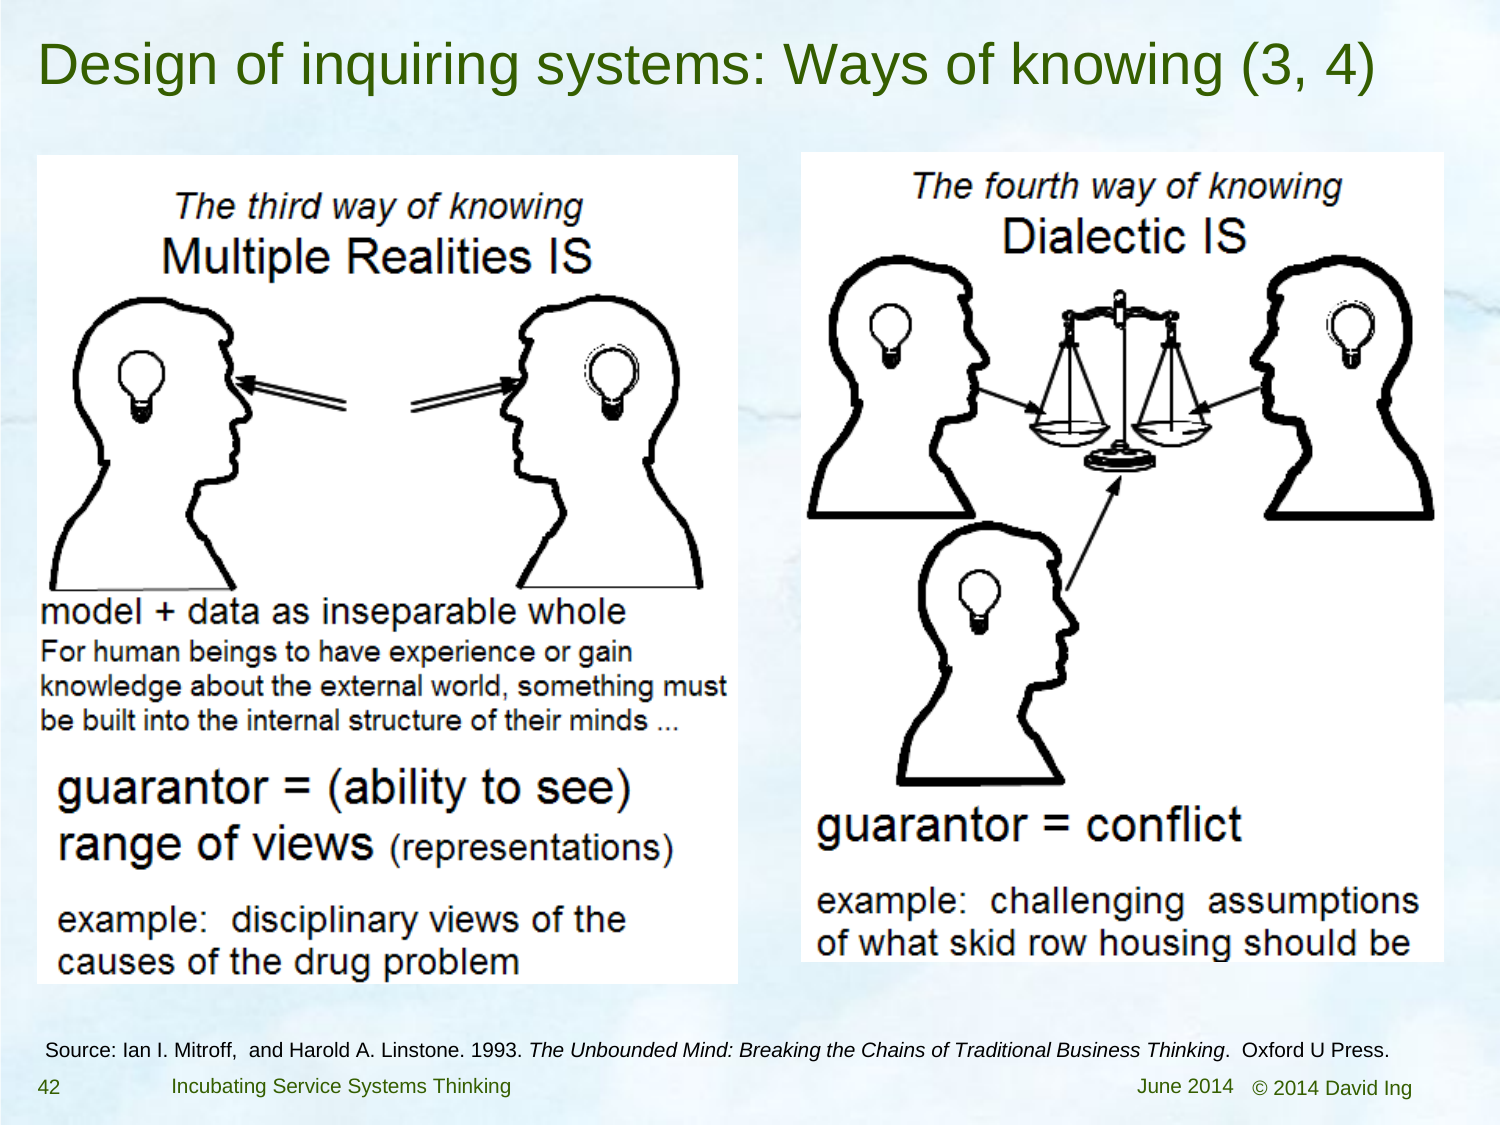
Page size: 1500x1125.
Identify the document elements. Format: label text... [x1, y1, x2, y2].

table_cell [738, 623, 801, 682]
picture [0, 0, 1500, 1125]
table_cell [738, 330, 801, 389]
title Design of inquiring systems: Ways of knowing (3, 4) [37, 37, 1463, 152]
table_cell [738, 799, 801, 858]
table_cell [738, 272, 801, 330]
table_cell [738, 389, 801, 447]
table_cell [738, 565, 801, 623]
text_box Source: Ian I. Mitroff, and Harold A. Linstone. 1993. The Unbounded Mind: Breaking the Chains of Traditional Business Thinking. Oxford U Press. - [30, 1029, 1427, 1066]
table_cell [738, 447, 801, 506]
table_cell [738, 506, 801, 565]
table_cell [738, 213, 801, 272]
table_cell [738, 740, 801, 799]
table_header [738, 155, 801, 213]
table_cell [738, 682, 801, 740]
